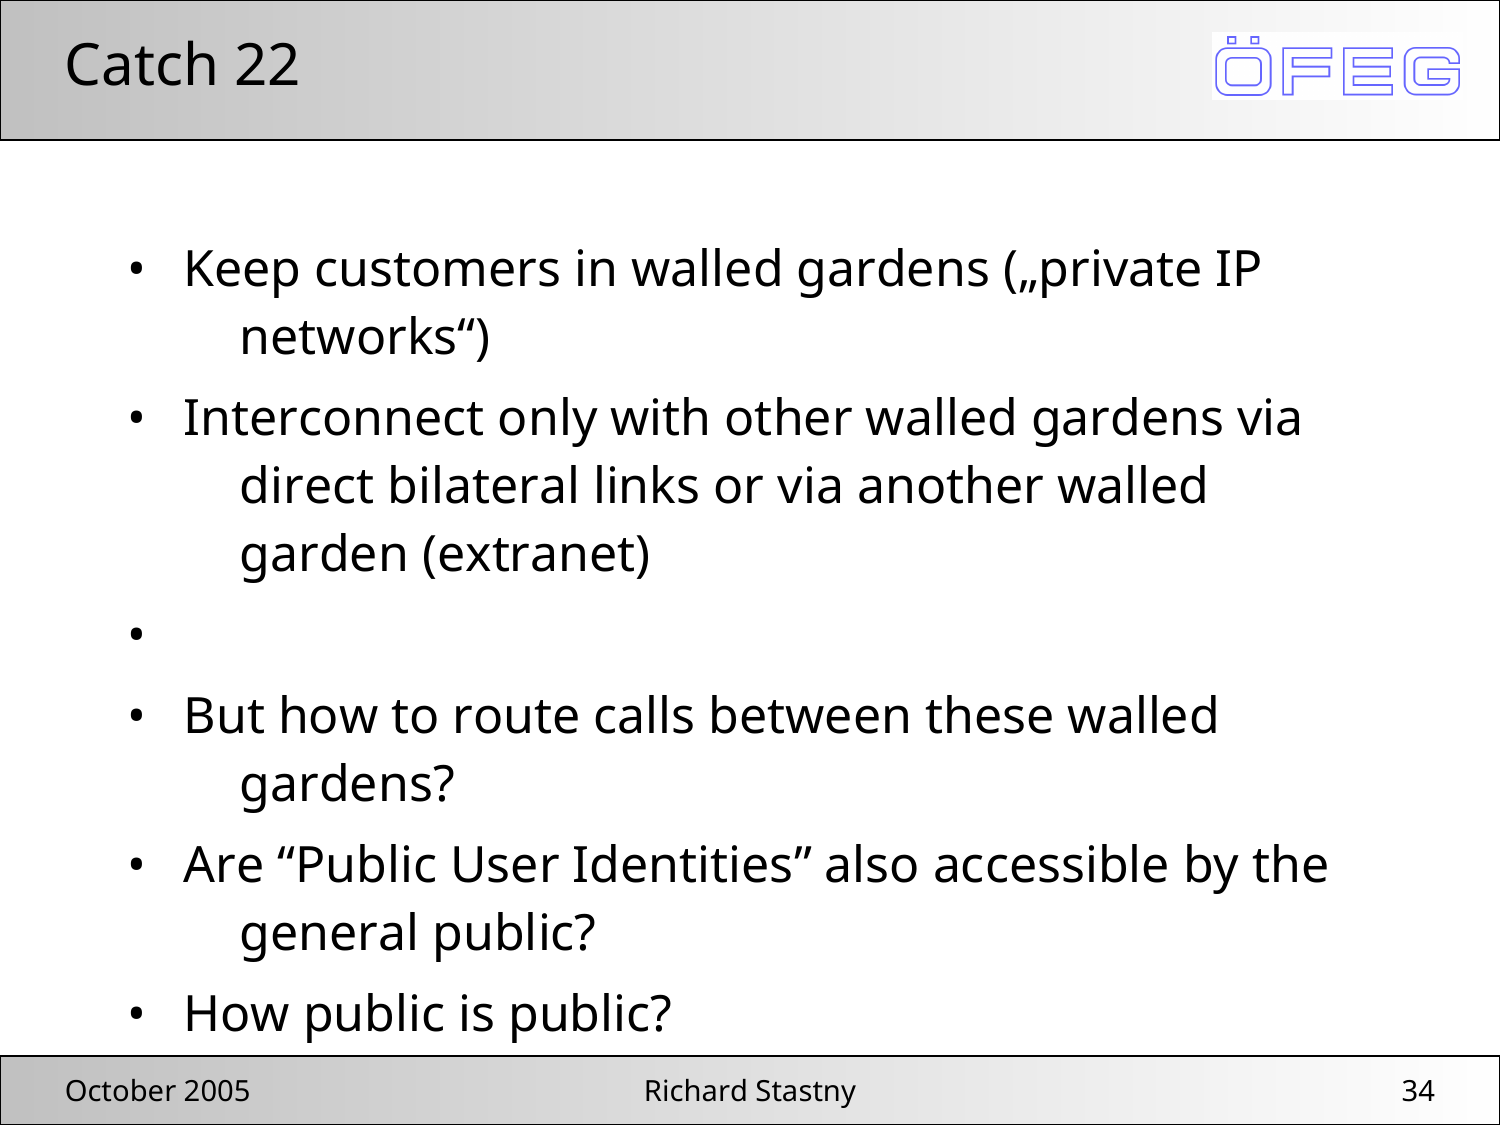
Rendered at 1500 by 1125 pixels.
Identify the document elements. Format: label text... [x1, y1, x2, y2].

picture [1212, 32, 1463, 100]
title Catch 22 [50, 19, 1176, 106]
list Keep customers in walled gardens („private IP networks“) Interconnect only with other walled gardens via direct bilateral links or via another walled garden (extranet) But how to route calls between these walled gardens? Are “Public User Identities” also accessible by the general public? How public is public? [112, 224, 1388, 969]
